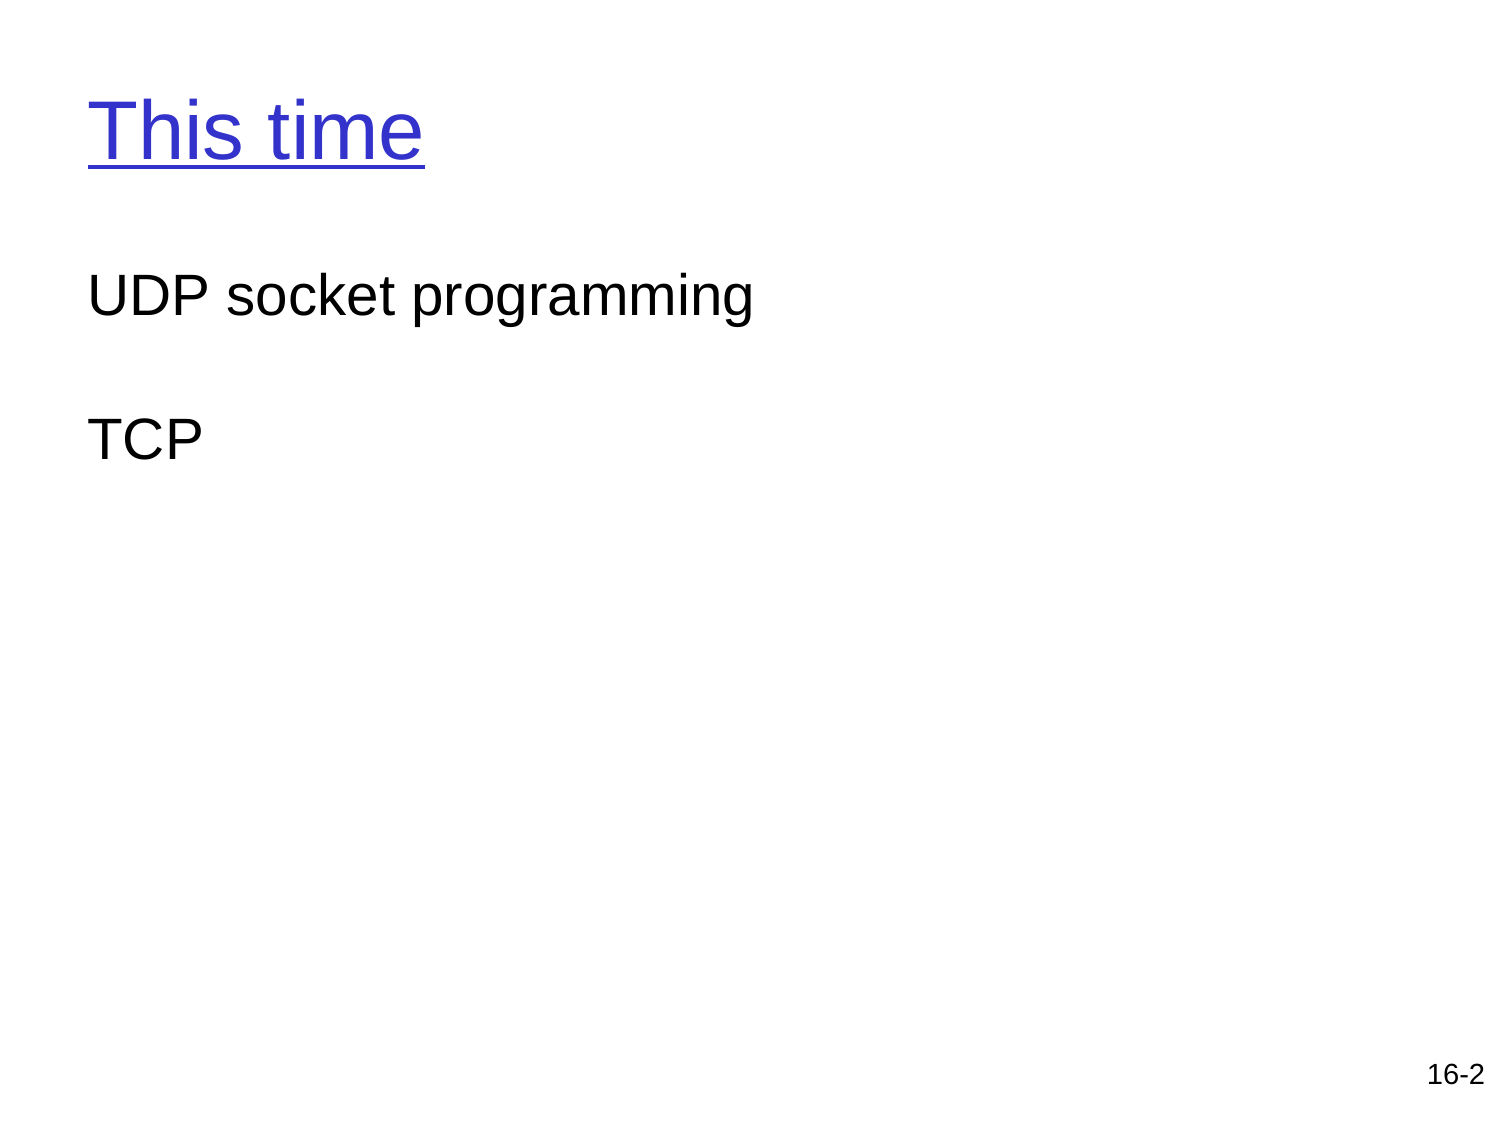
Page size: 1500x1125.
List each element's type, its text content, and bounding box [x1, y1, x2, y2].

list UDP socket programming TCP [87, 262, 1363, 1026]
title This time [87, 23, 1363, 239]
